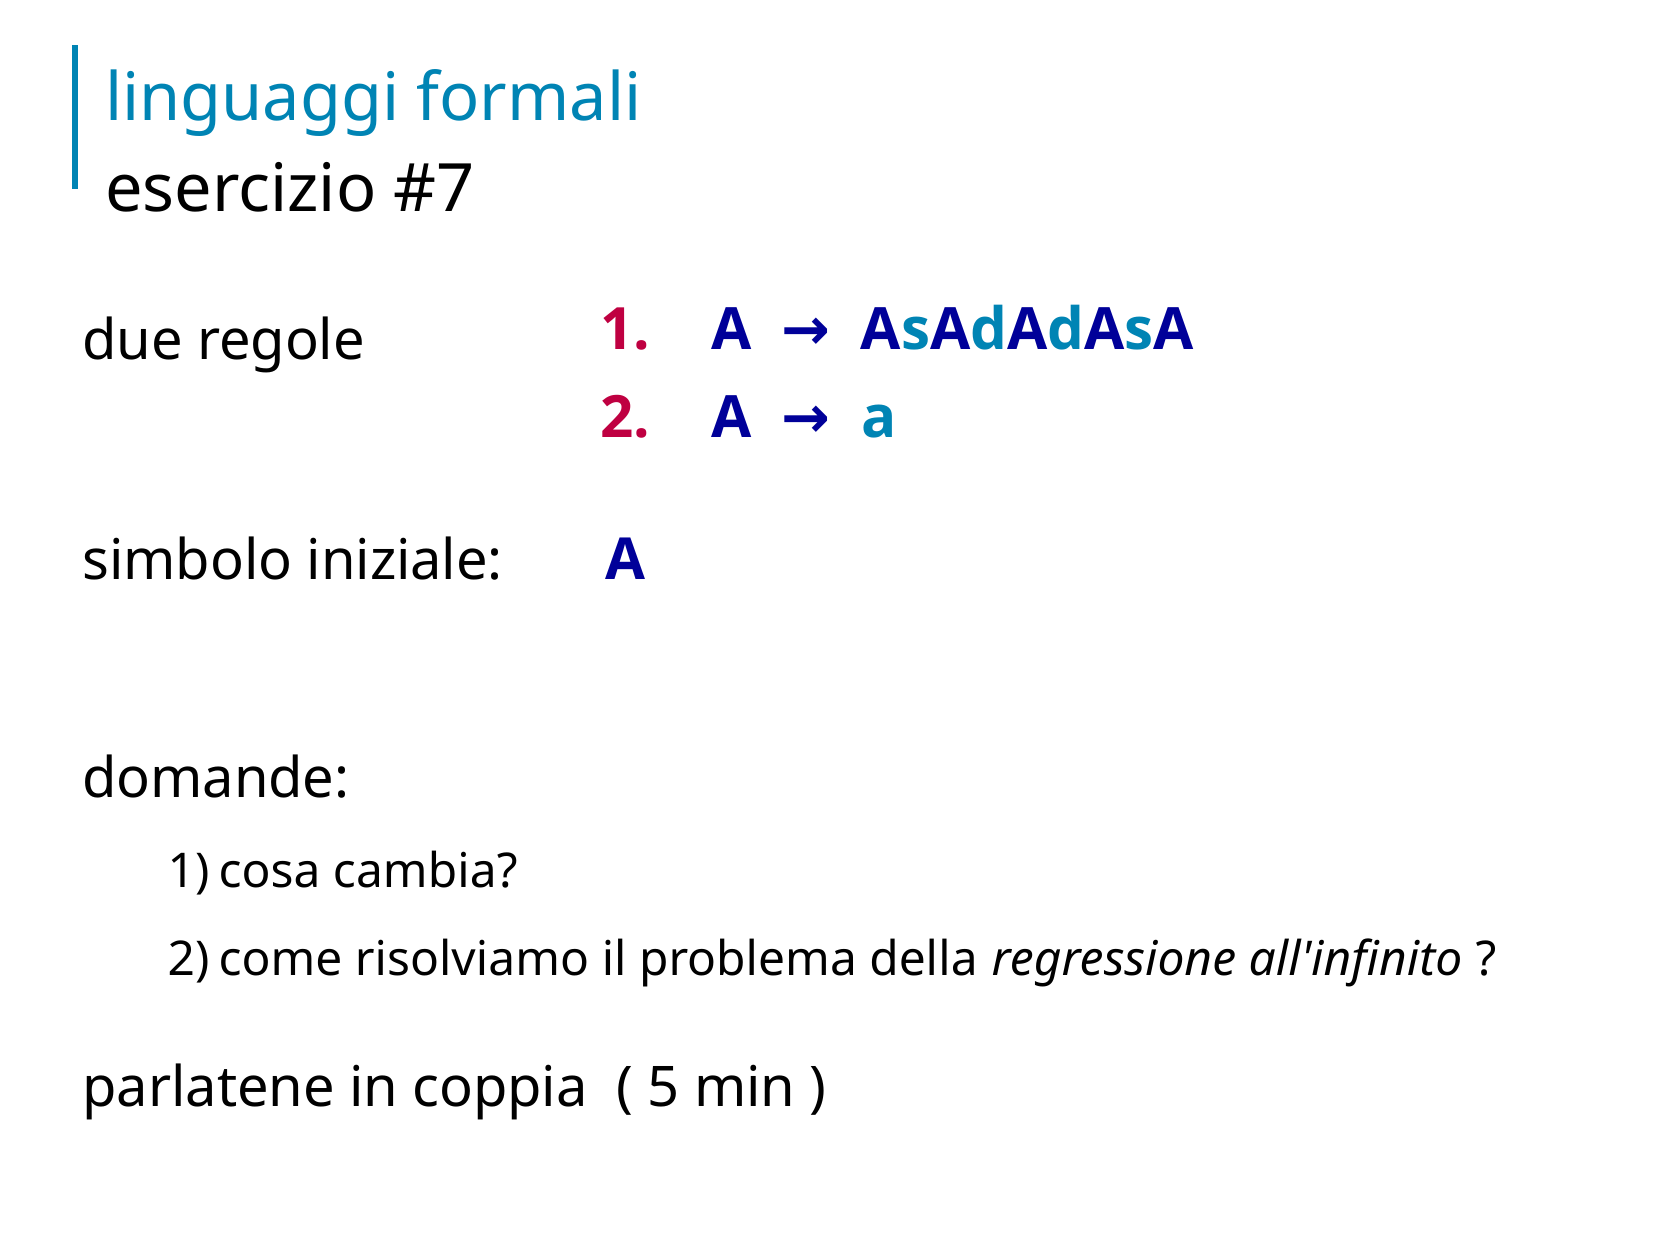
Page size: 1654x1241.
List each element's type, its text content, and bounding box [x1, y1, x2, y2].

title linguaggi formali esercizio #7 [105, 49, 1571, 200]
list due regole simbolo iniziale: A domande: cosa cambia? come risolviamo il problema della regressione all'infinito ? parlatene in coppia ( 5 min ) [82, 300, 1571, 1126]
text_box 1. A → AsAdAdAsA [585, 281, 1381, 372]
text_box 2. A → a [585, 370, 1366, 461]
